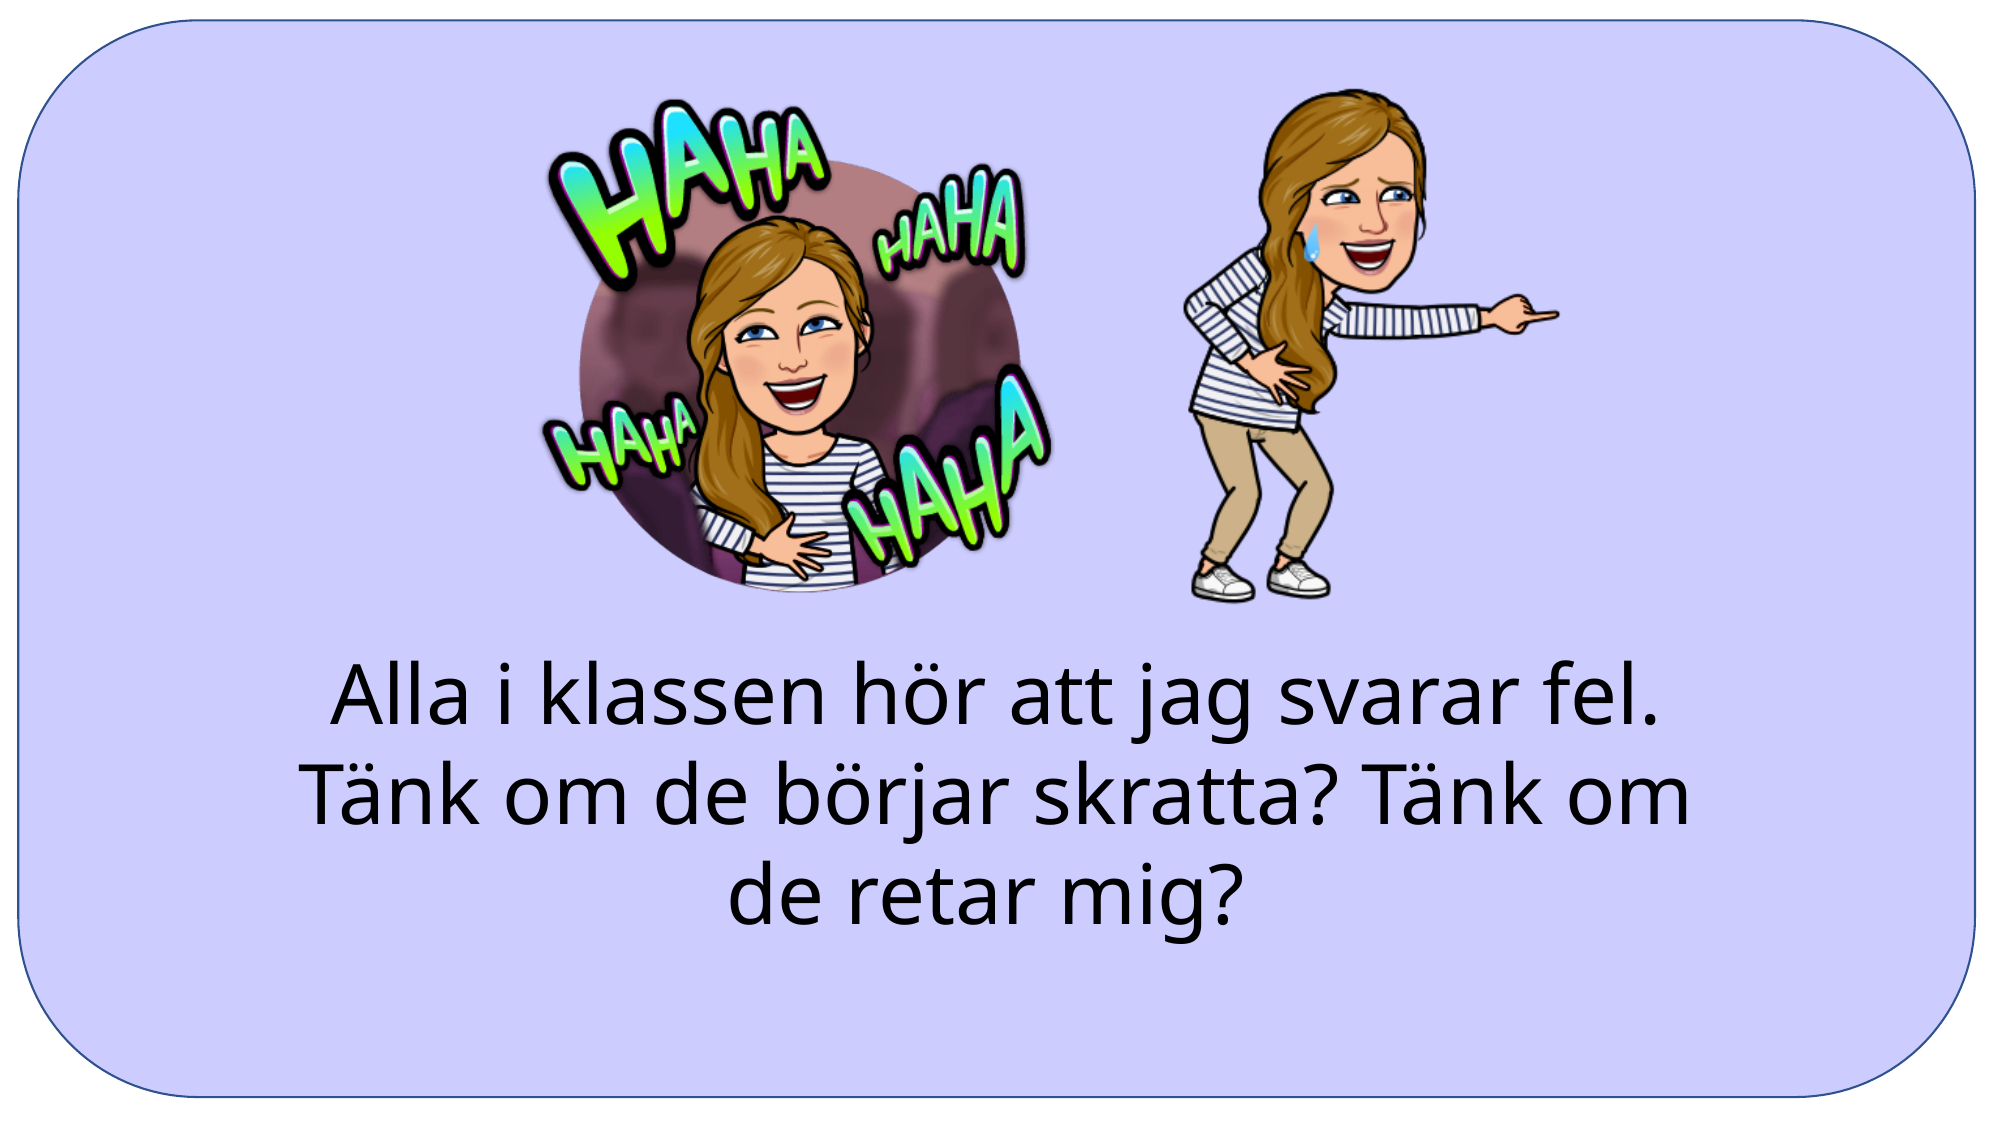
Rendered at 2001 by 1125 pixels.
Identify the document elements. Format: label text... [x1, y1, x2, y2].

picture [536, 11, 1677, 634]
text_box Alla i klassen hör att jag svarar fel. Tänk om de börjar skratta? Tänk om de retar mig? [270, 633, 1724, 952]
text_box [18, 20, 1975, 1098]
